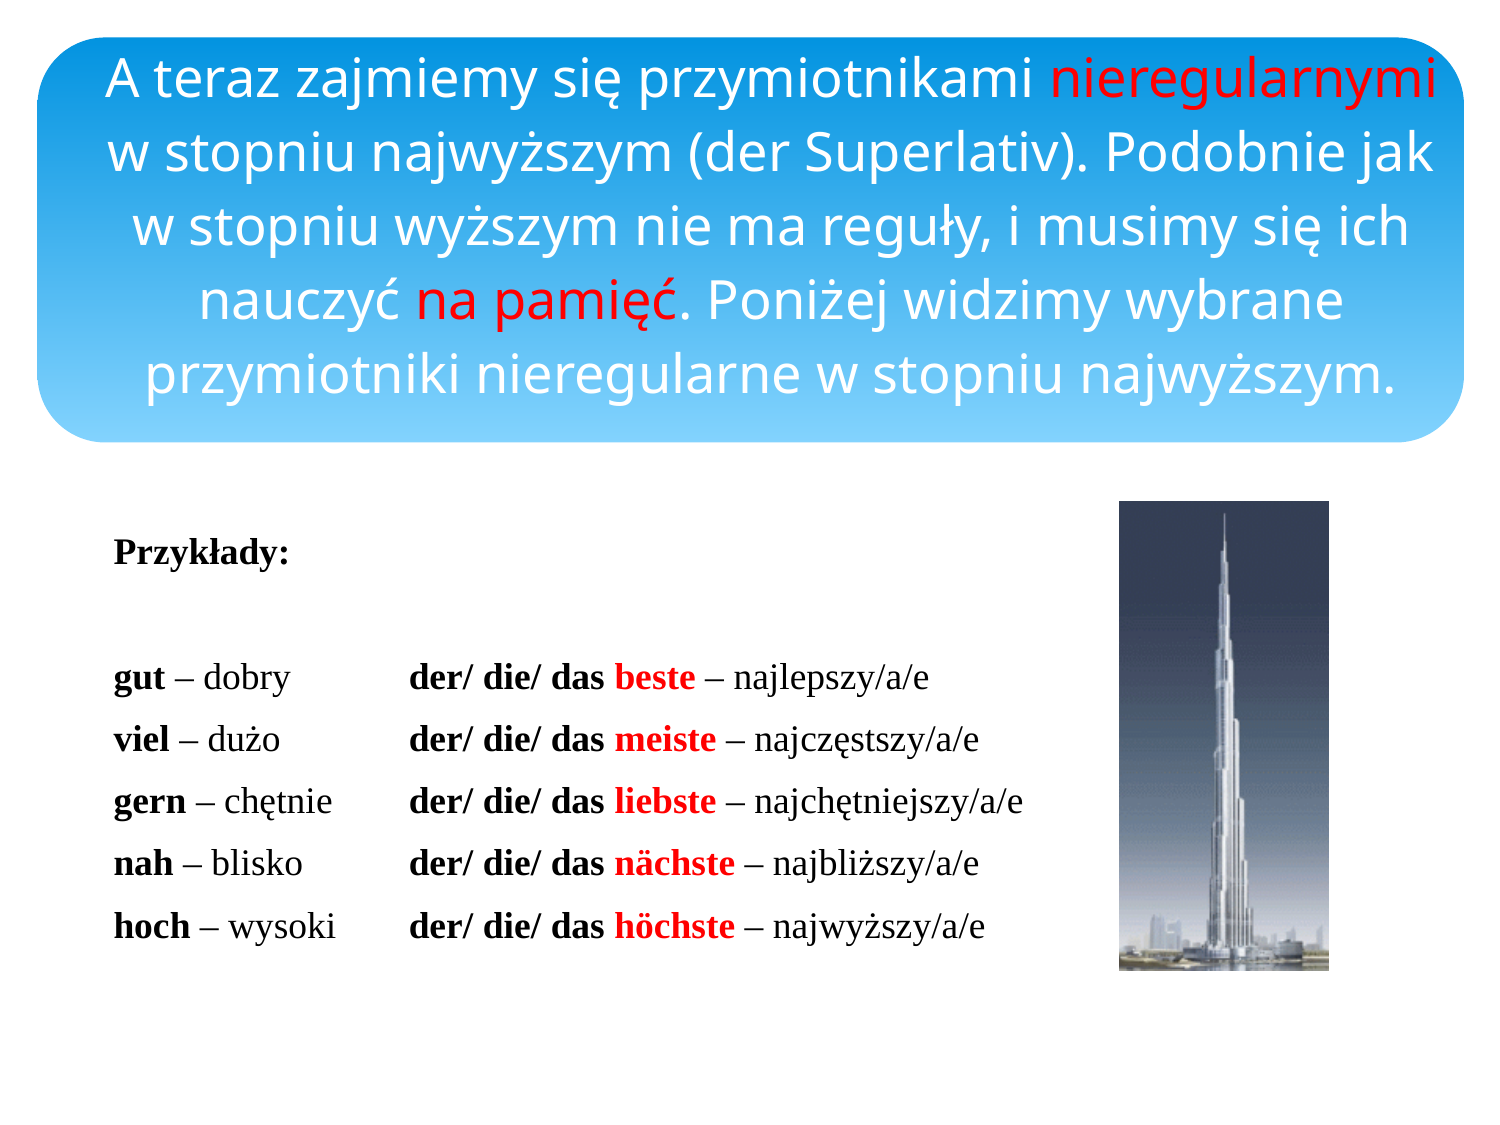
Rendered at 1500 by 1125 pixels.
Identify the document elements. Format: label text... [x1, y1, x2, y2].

title A teraz zajmiemy się przymiotnikami nieregularnymi w stopniu najwyższym (der Superlativ). Podobnie jak w stopniu wyższym nie ma reguły, i musimy się ich nauczyć na pamięć. Poniżej widzimy wybrane przymiotniki nieregularne w stopniu najwyższym. [96, 59, 1447, 391]
picture [1119, 501, 1329, 971]
subtitle Przykłady: gut – dobry der/ die/ das beste – najlepszy/a/e viel – dużo der/ die/ das meiste – najczęstszy/a/e gern – chętnie der/ die/ das liebste – najchętniejszy/a/e nah – blisko der/ die/ das nächste – najbliższy/a/e hoch – wysoki der/ die/ das höchste – najwyższy/a/e [113, 452, 1329, 1004]
